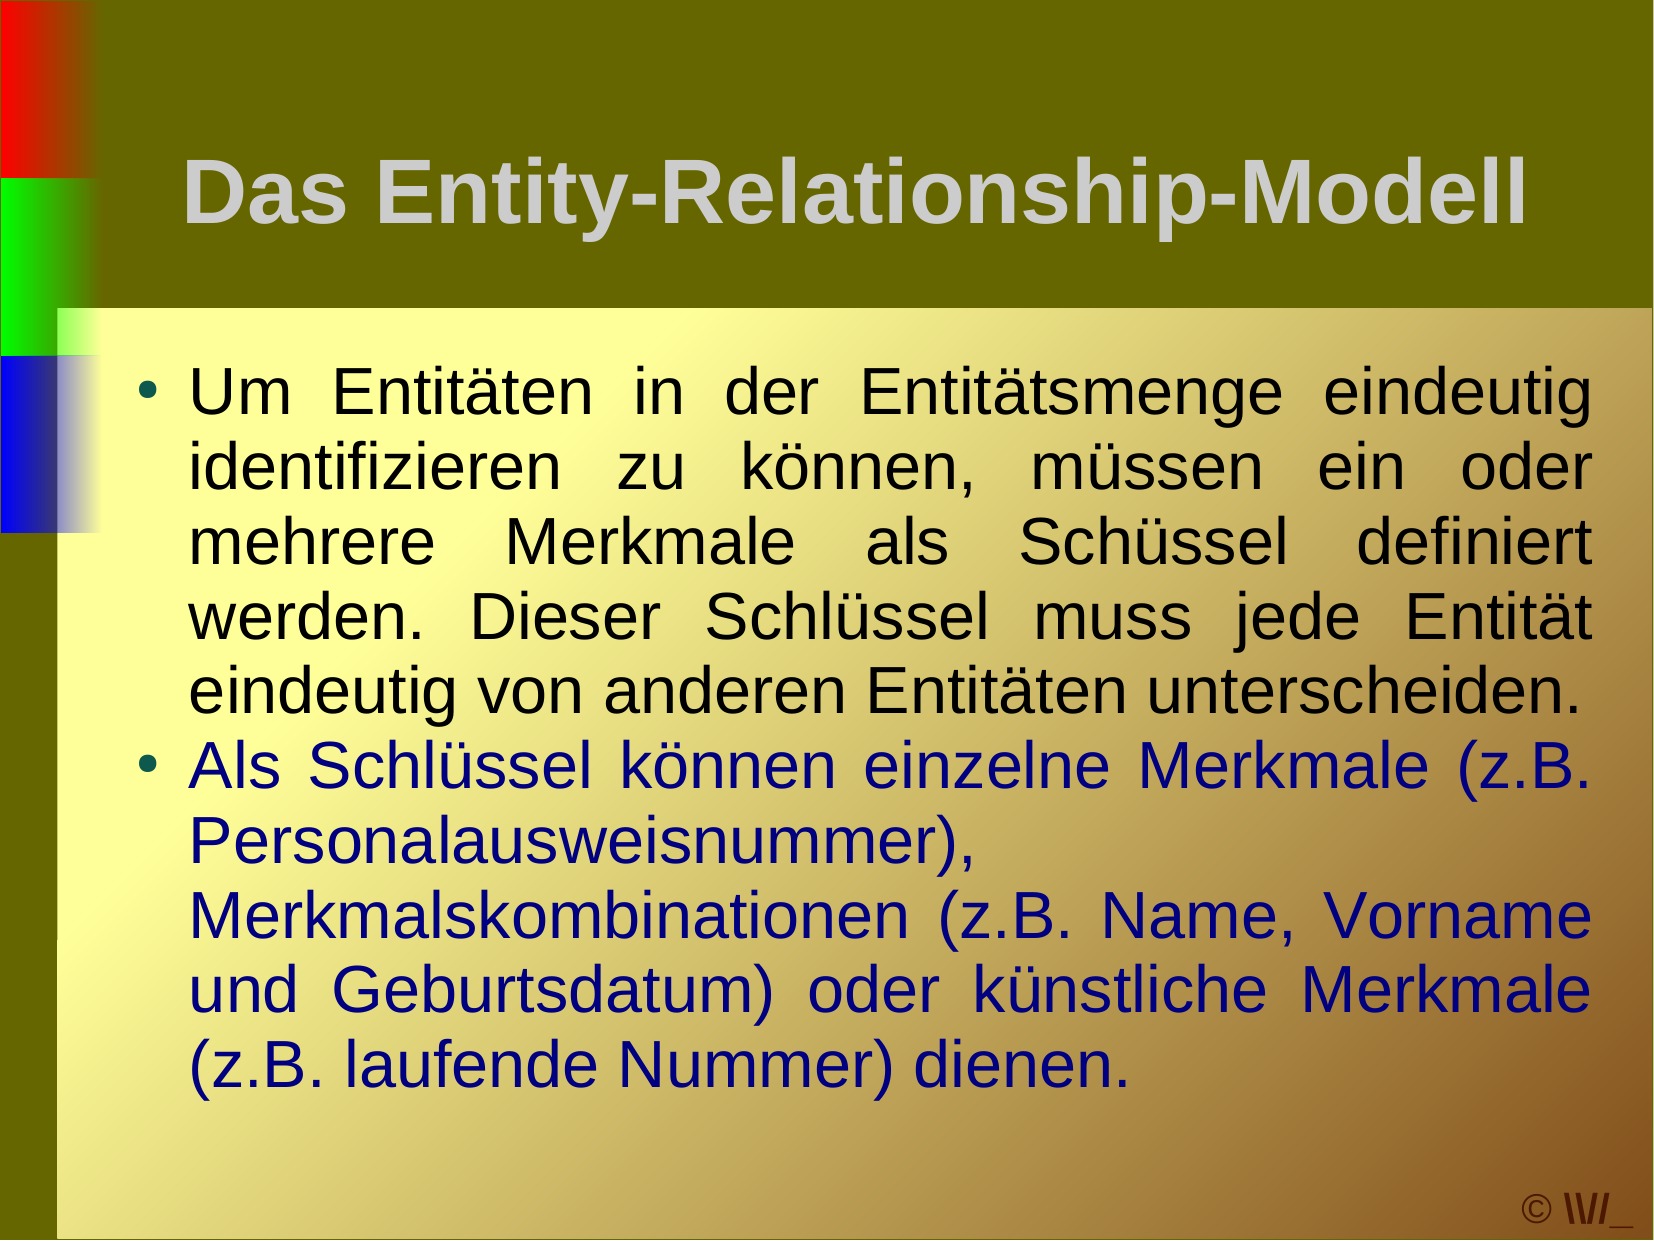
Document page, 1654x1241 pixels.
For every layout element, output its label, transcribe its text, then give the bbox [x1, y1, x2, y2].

title Das Entity-Relationship-Modell [118, 88, 1595, 296]
list Um Entitäten in der Entitätsmenge eindeutig identifizieren zu können, müssen ein oder mehrere Merkmale als Schüssel definiert werden. Dieser Schlüssel muss jede Entität eindeutig von anderen Entitäten unterscheiden. Als Schlüssel können einzelne Merkmale (z.B. Personalausweisnummer), Merkmalskombinationen (z.B. Name, Vorname und Geburtsdatum) oder künstliche Merkmale (z.B. laufende Nummer) dienen. [118, 354, 1595, 1182]
